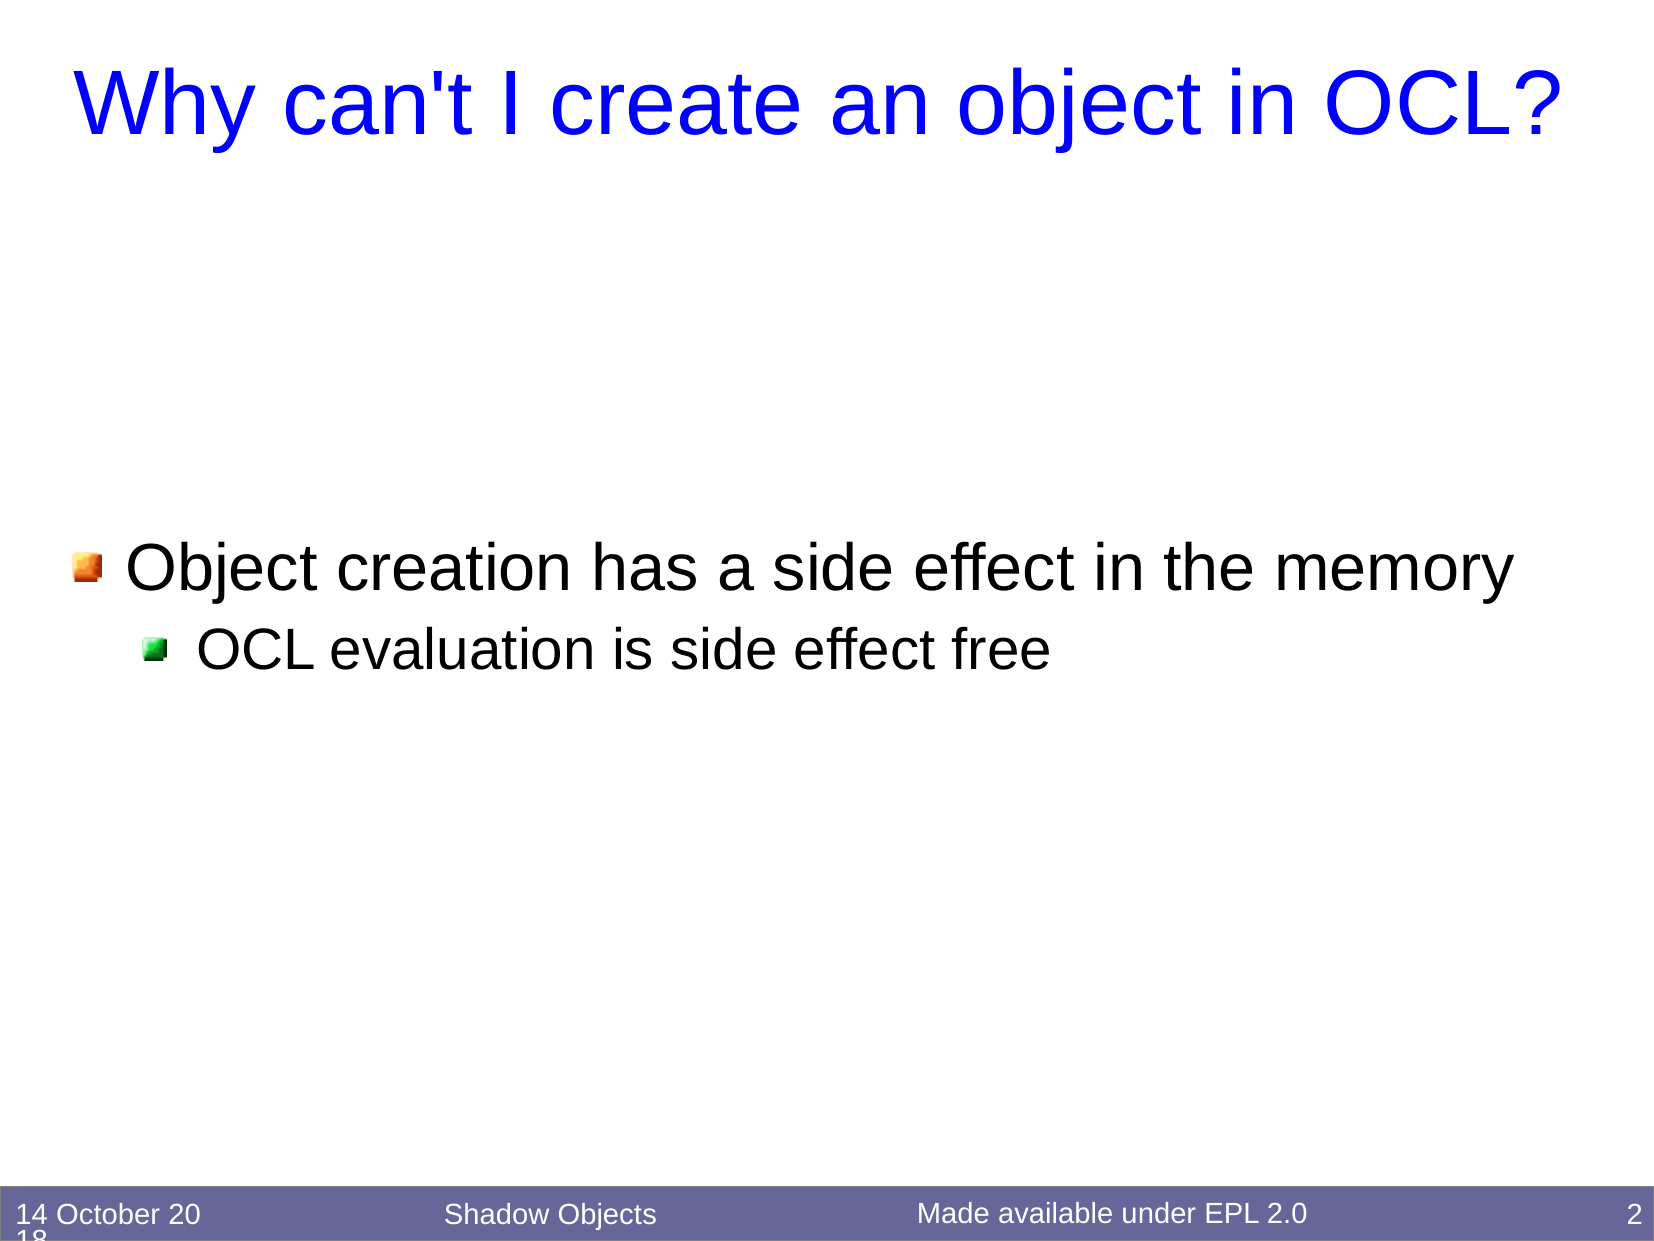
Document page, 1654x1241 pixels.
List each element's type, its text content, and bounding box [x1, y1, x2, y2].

title Why can't I create an object in OCL? [0, 0, 1639, 206]
list Object creation has a side effect in the memory OCL evaluation is side effect free [54, 183, 1612, 1171]
